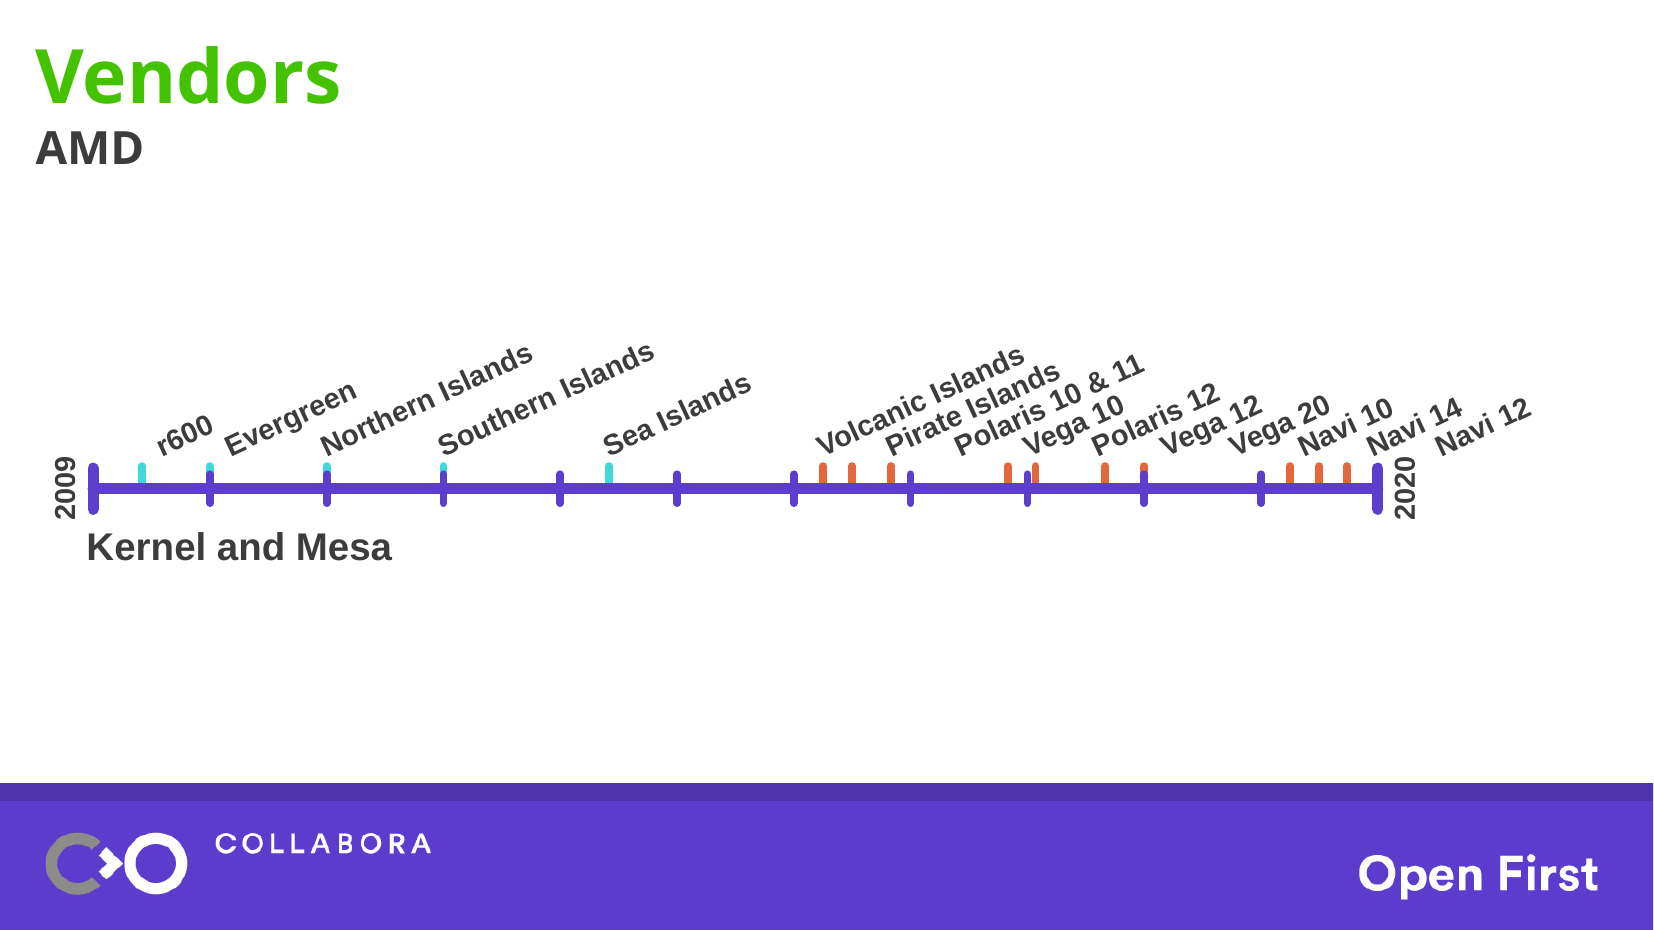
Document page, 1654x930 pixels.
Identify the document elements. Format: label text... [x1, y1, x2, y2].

title Vendors AMD [35, 28, 1608, 193]
picture [0, 0, 1654, 930]
